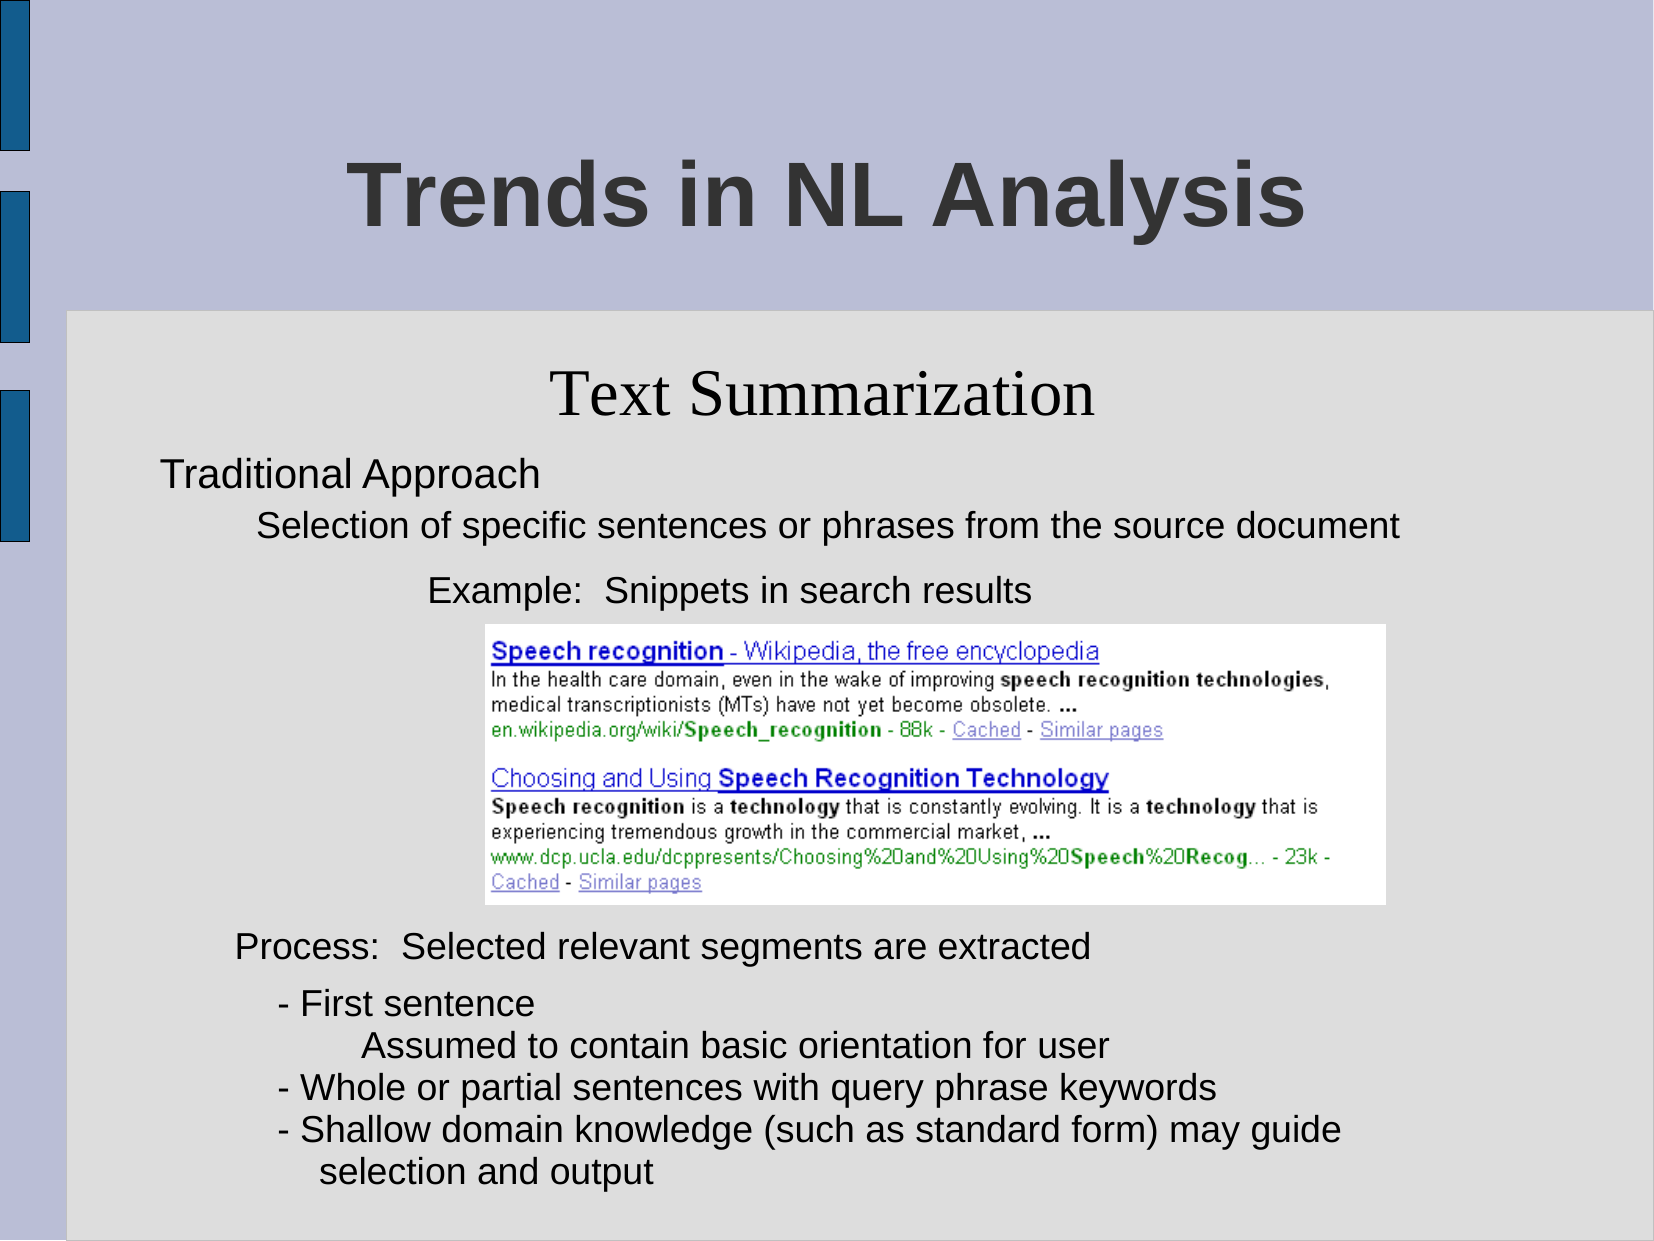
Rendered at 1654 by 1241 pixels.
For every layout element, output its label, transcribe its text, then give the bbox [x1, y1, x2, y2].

text_box Traditional Approach [144, 443, 1313, 506]
subtitle Text Summarization Selection of specific sentences or phrases from the source document [112, 352, 1534, 1013]
title Trends in NL Analysis [121, 98, 1534, 291]
picture [485, 624, 1386, 905]
text_box Process: Selected relevant segments are extracted [219, 918, 1388, 976]
text_box Example: Snippets in search results [412, 562, 1163, 620]
text_box - First sentence Assumed to contain basic orientation for user - Whole or partial sentences with query phrase keywords - Shallow domain knowledge (such as standard form) may guide selection and output [262, 975, 1501, 1201]
